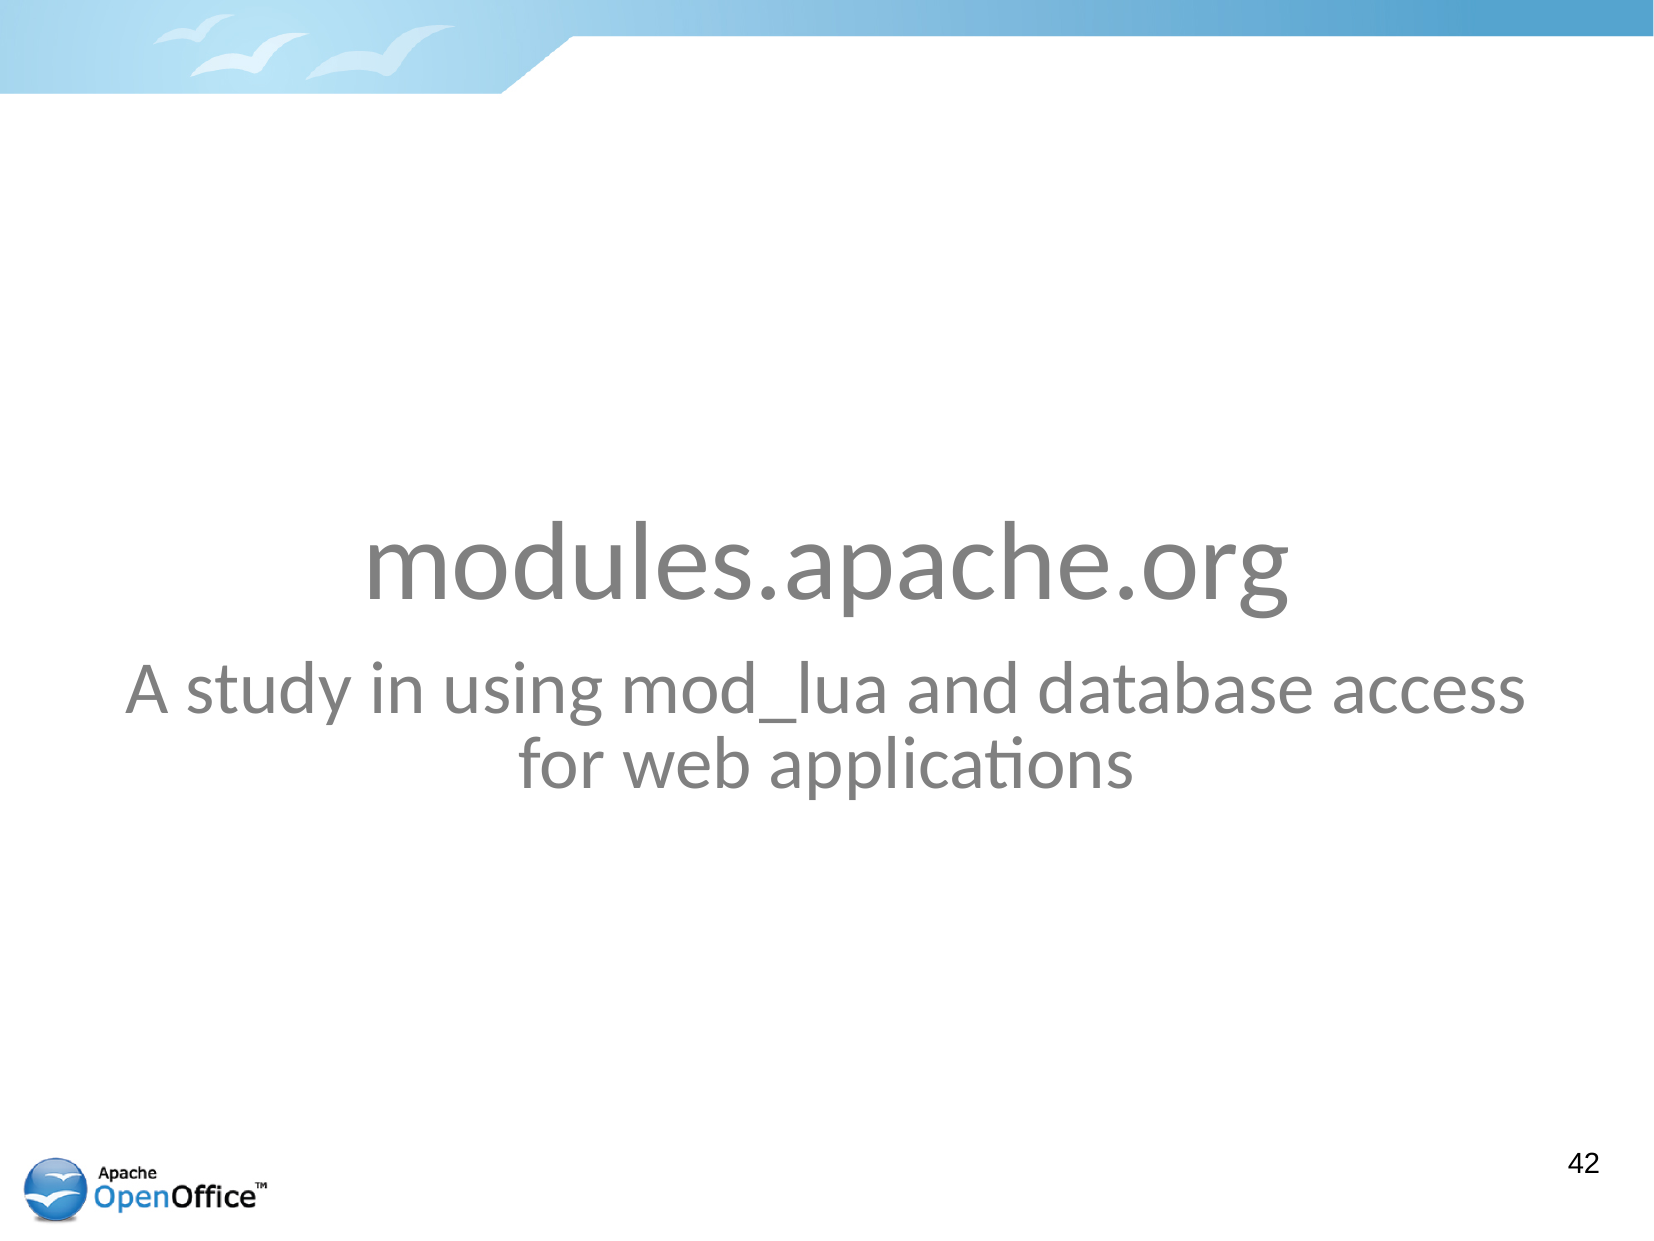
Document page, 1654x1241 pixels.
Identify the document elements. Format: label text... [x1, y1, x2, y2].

picture [0, 0, 1654, 1241]
list modules.apache.org A study in using mod_lua and database access for web applications [82, 372, 1571, 968]
